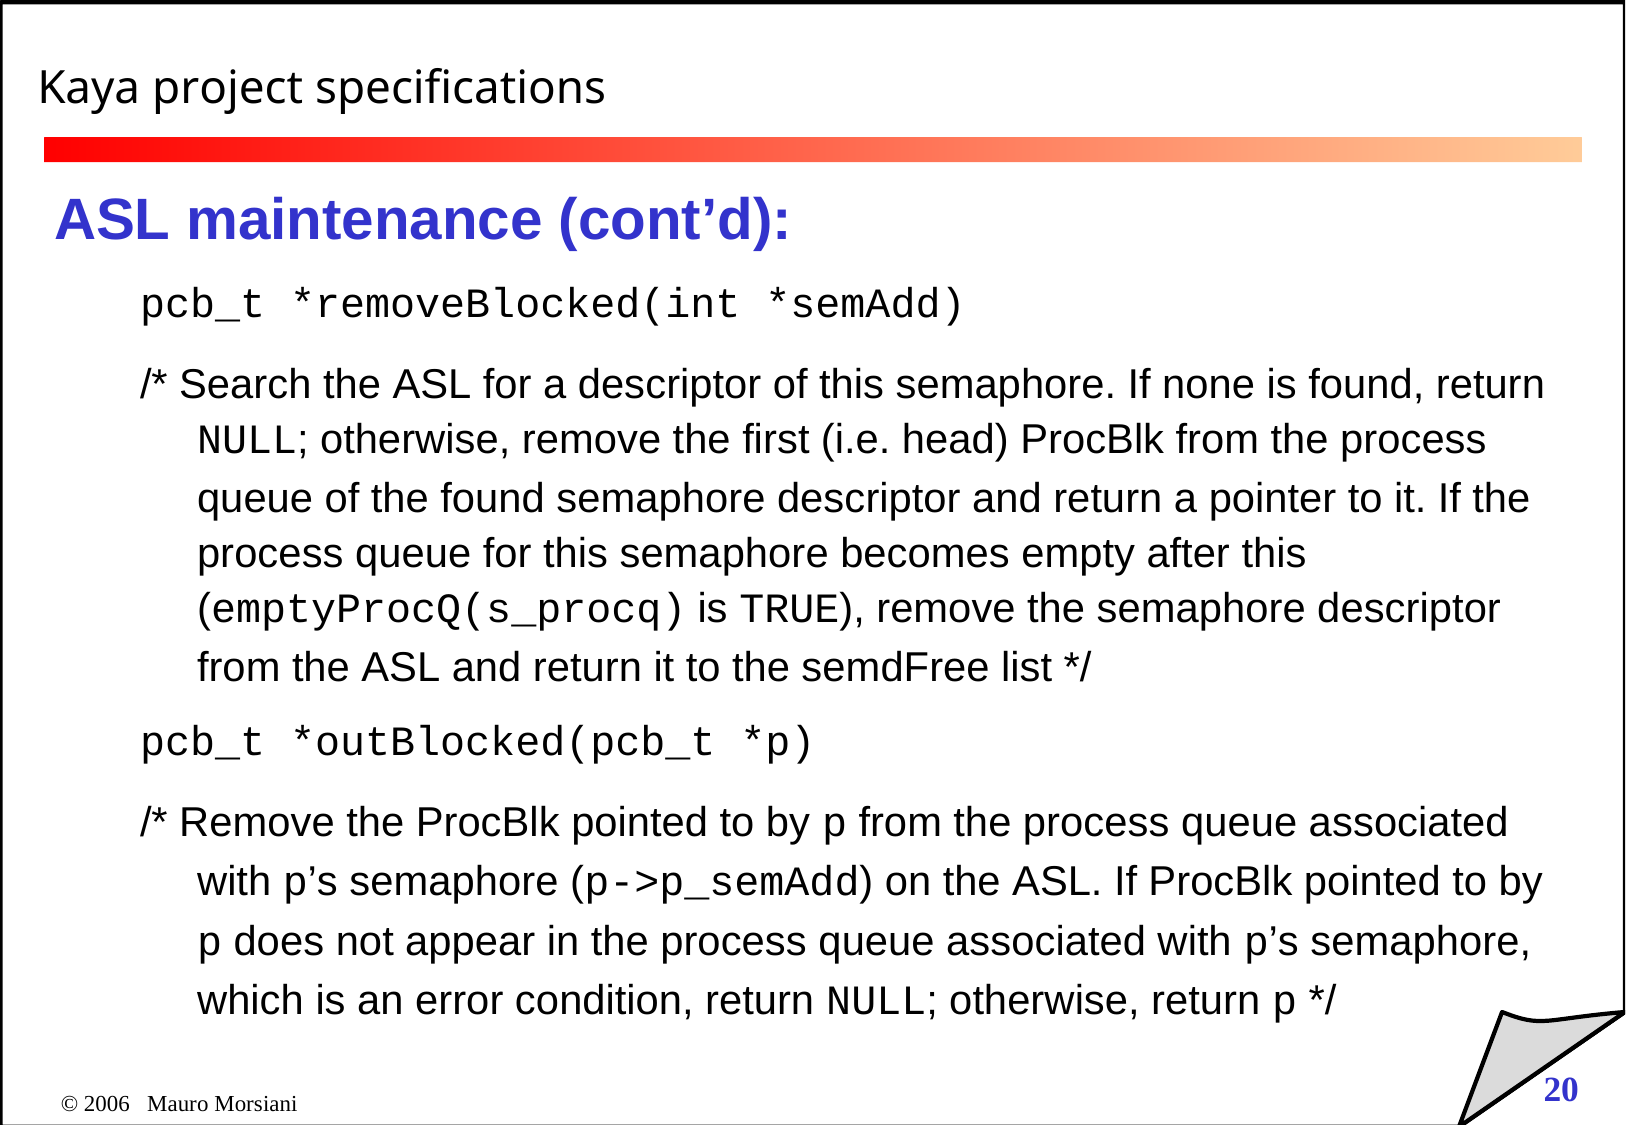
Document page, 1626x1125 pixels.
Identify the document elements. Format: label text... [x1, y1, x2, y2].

list ASL maintenance (cont’d): pcb_t *removeBlocked(int *semAdd) /* Search the ASL for a descriptor of this semaphore. If none is found, return NULL; otherwise, remove the first (i.e. head) ProcBlk from the process queue of the found semaphore descriptor and return a pointer to it. If the process queue for this semaphore becomes empty after this (emptyProcQ(s_procq) is TRUE), remove the semaphore descriptor from the ASL and return it to the semdFree list */ pcb_t *outBlocked(pcb_t *p) /* Remove the ProcBlk pointed to by p from the process queue associated with p’s semaphore (p->p_semAdd) on the ASL. If ProcBlk pointed to by p does not appear in the process queue associated with p’s semaphore, which is an error condition, return NULL; otherwise, return p */ [54, 187, 1571, 1124]
title Kaya project specifications [37, 44, 1588, 131]
